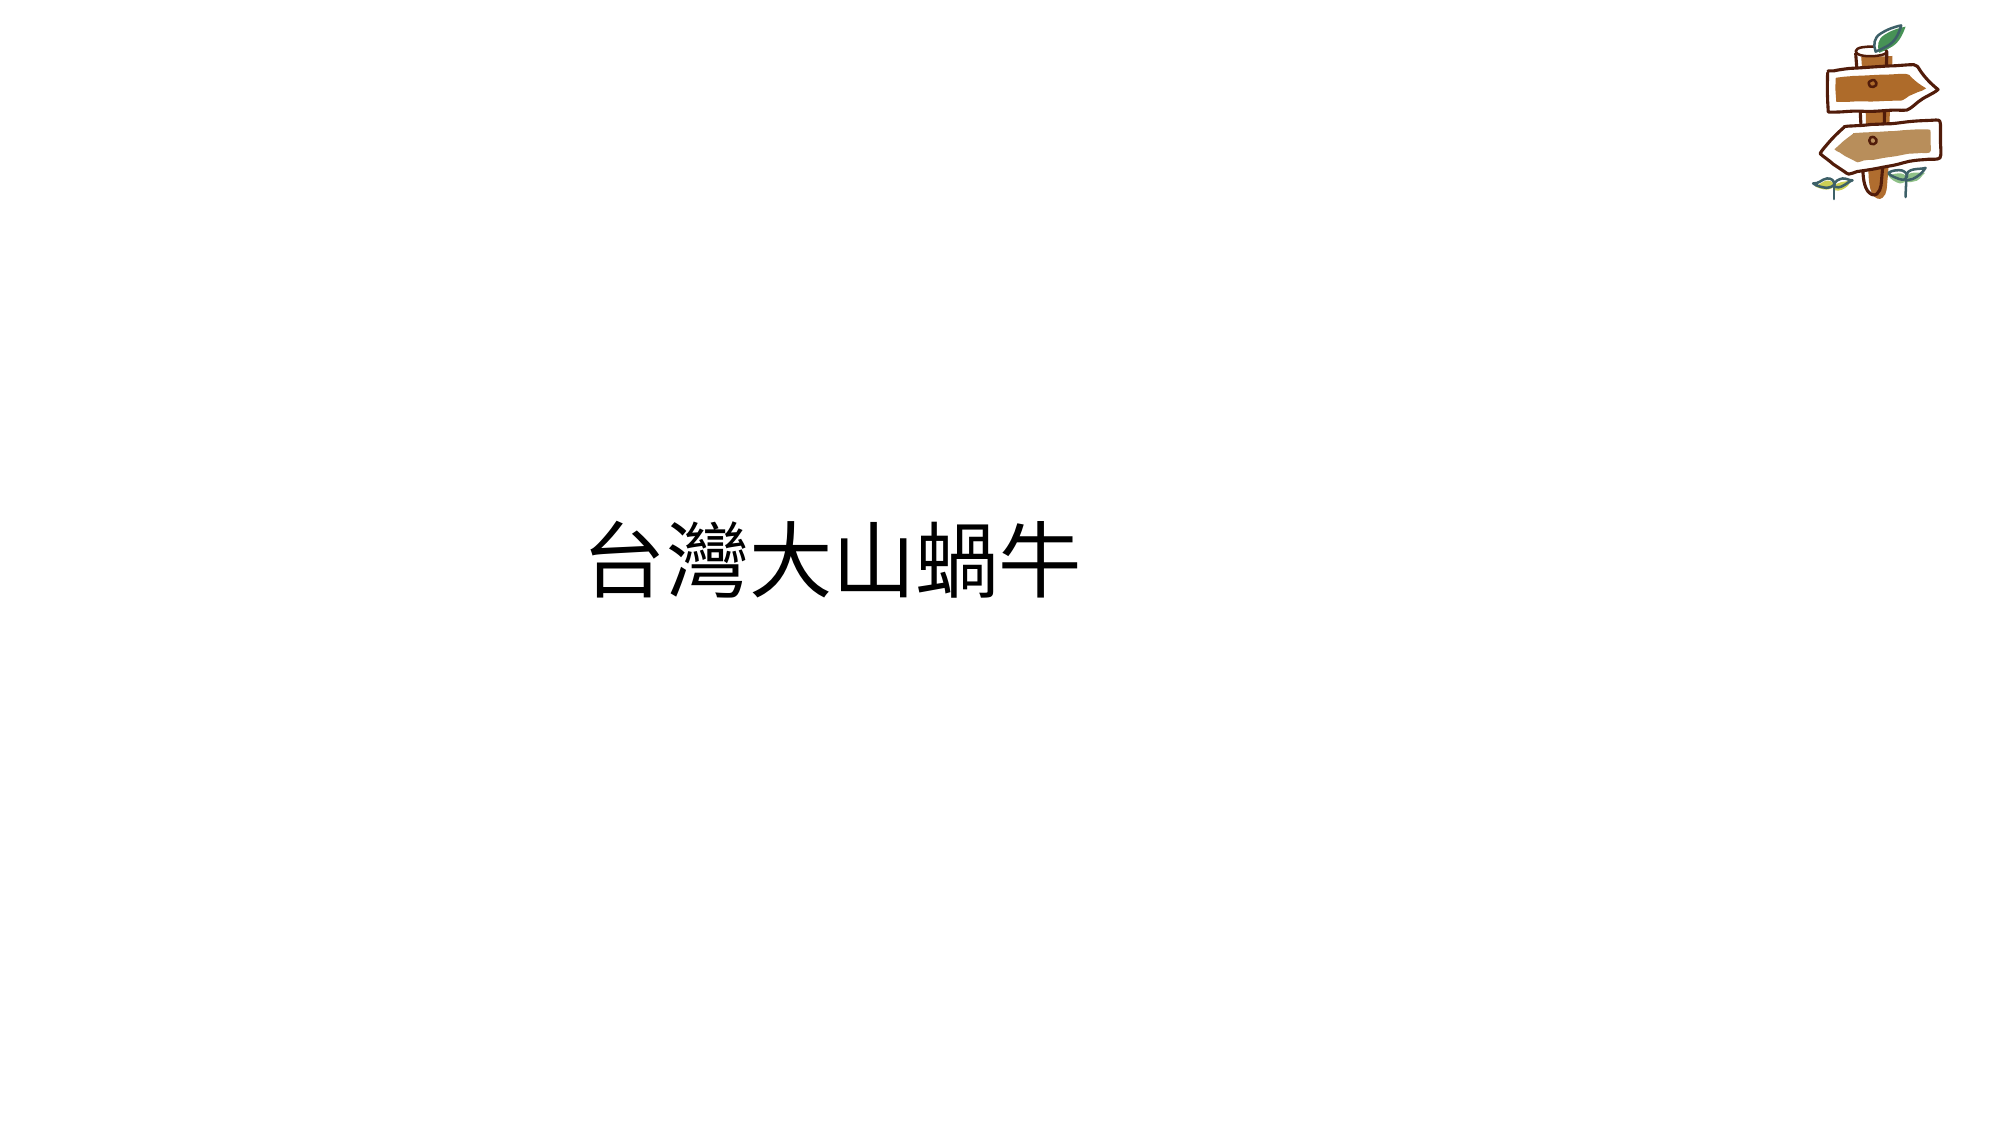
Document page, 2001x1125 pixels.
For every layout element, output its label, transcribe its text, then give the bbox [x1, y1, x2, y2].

text_box 台灣大山蝸牛 [567, 500, 1357, 718]
picture [1811, 24, 1944, 201]
